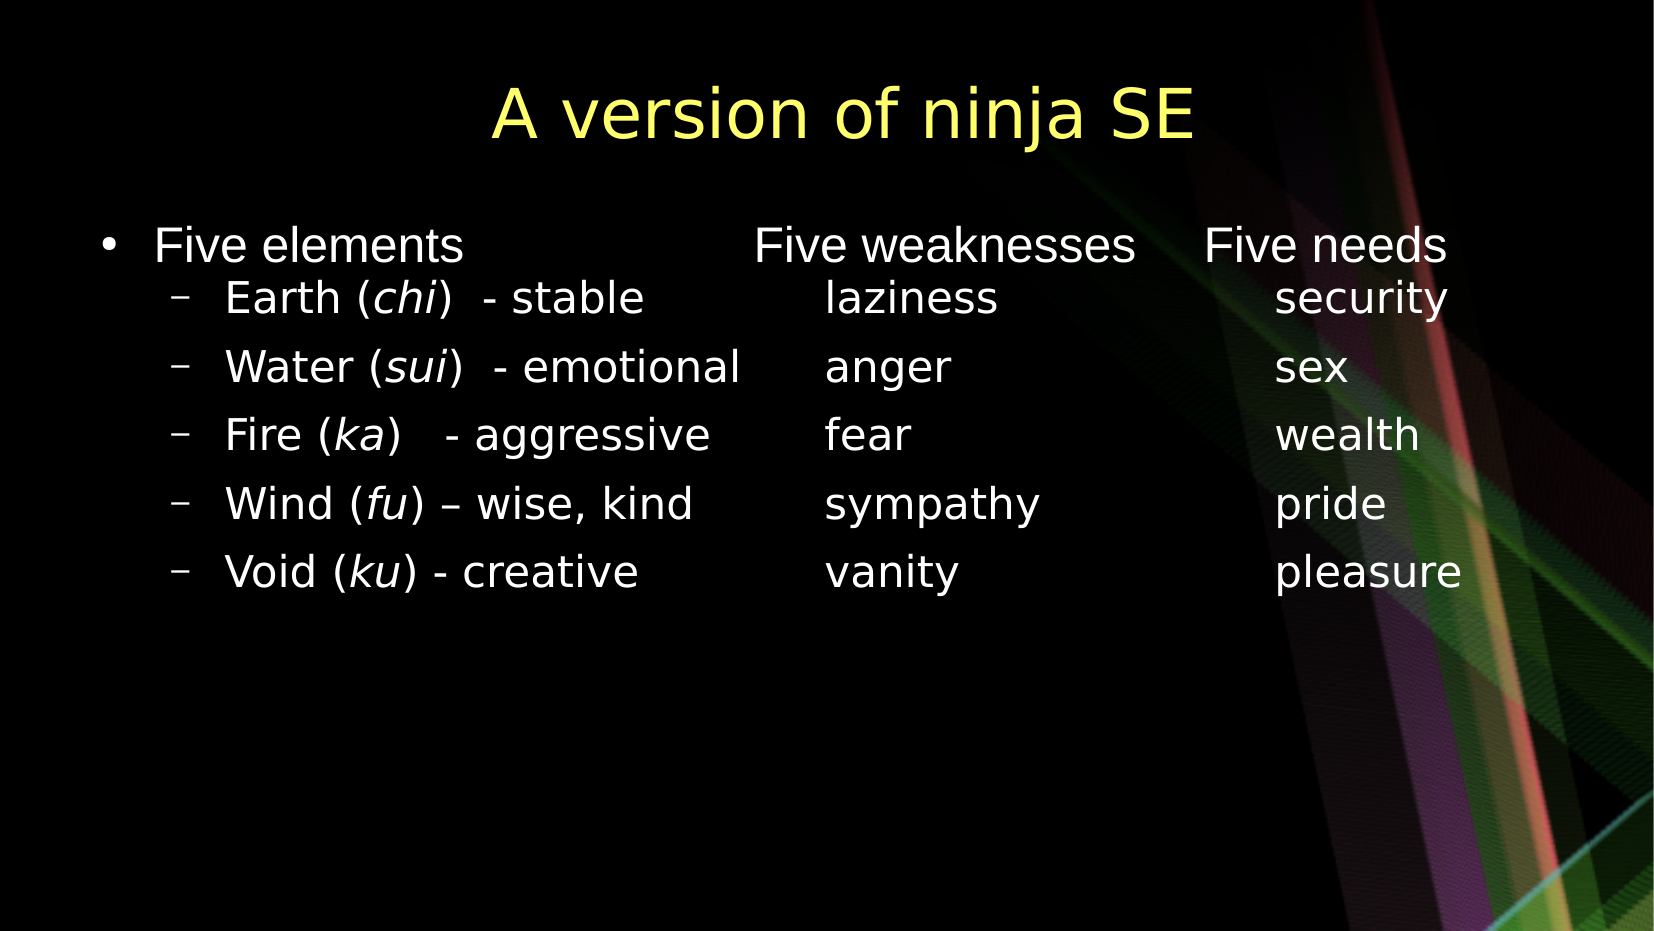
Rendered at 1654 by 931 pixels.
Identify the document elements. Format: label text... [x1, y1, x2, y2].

picture [0, 0, 1654, 931]
list Five elements Five weaknesses Five needs Earth (chi) - stable laziness security Water (sui) - emotional anger sex Fire (ka) - aggressive fear wealth Wind (fu) – wise, kind sympathy pride Void (ku) - creative vanity pleasure [82, 217, 1607, 898]
title A version of ninja SE [82, 37, 1607, 193]
